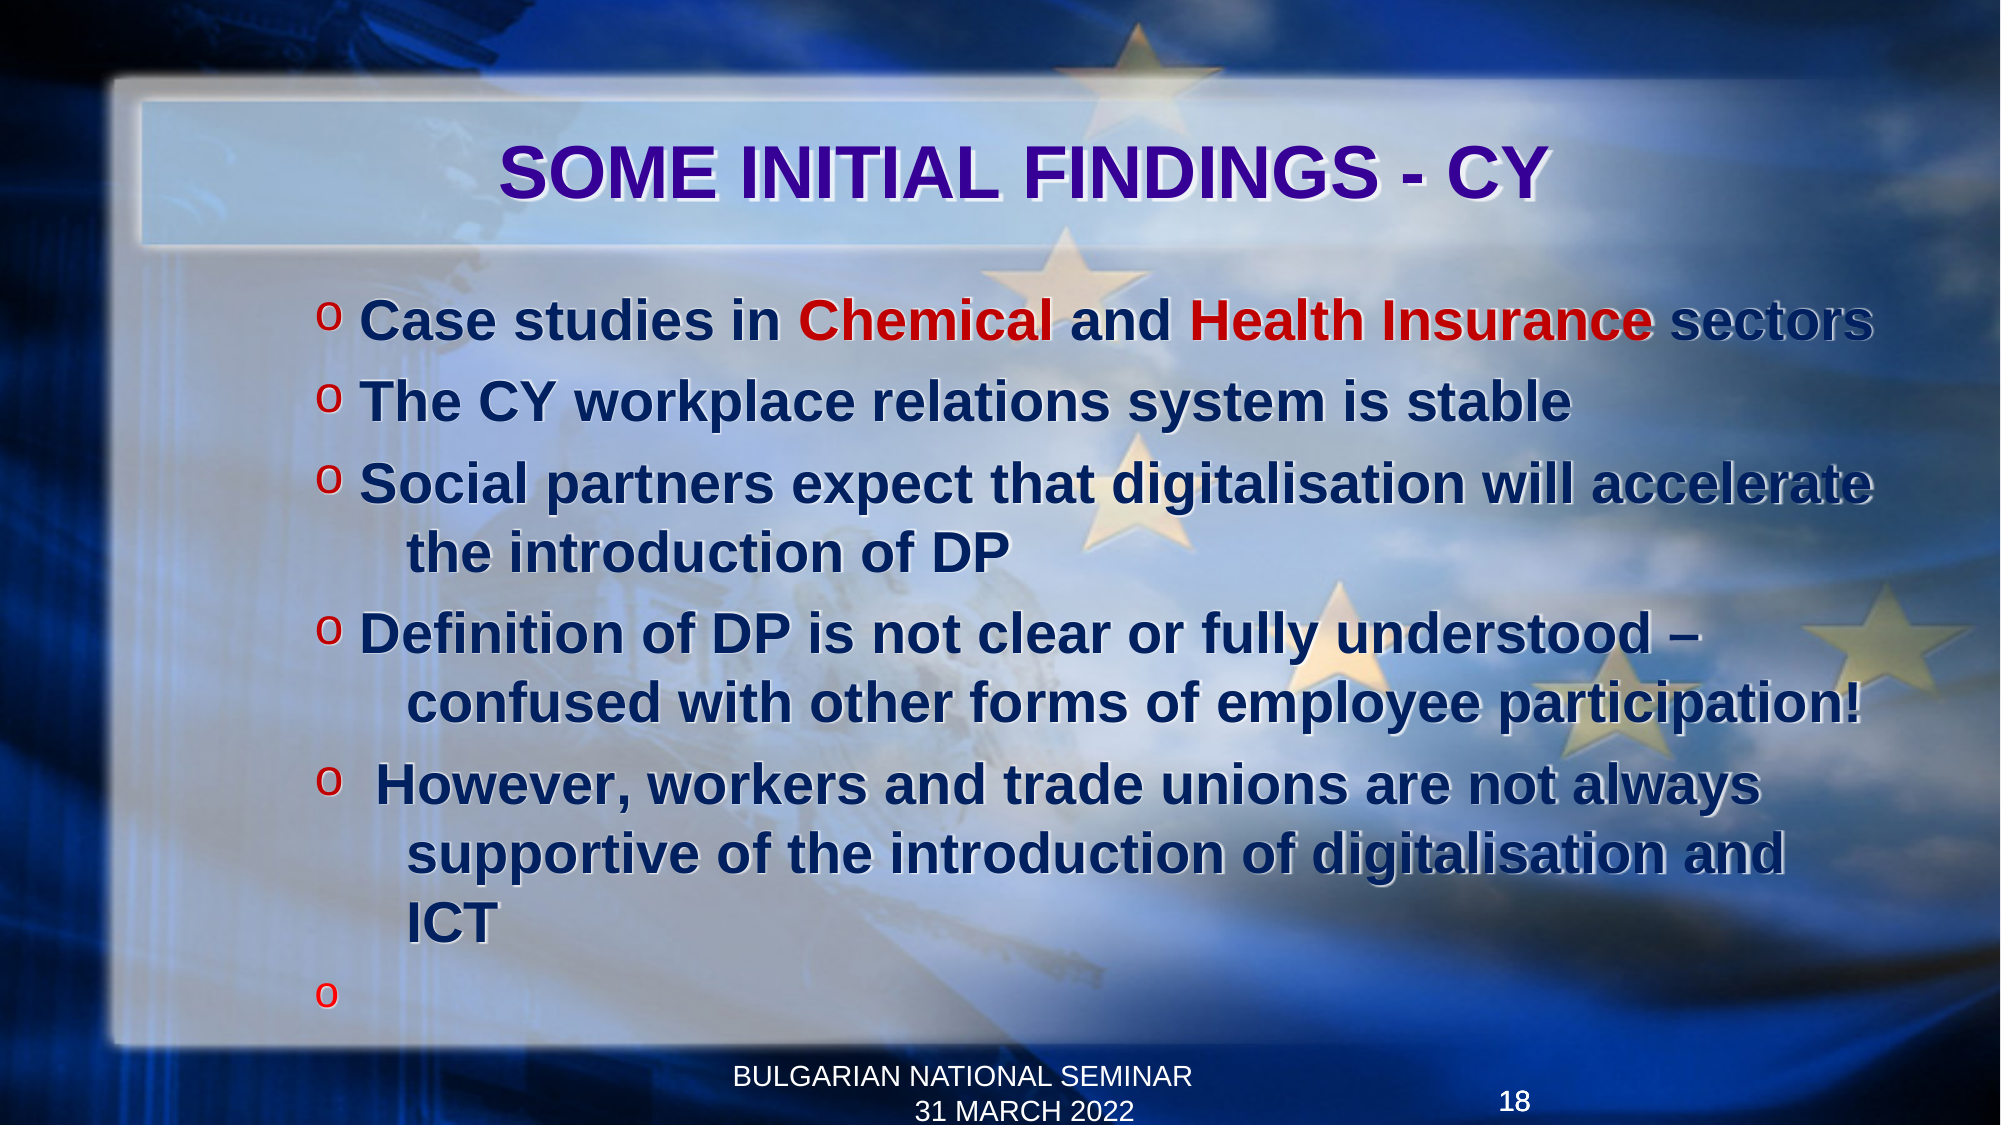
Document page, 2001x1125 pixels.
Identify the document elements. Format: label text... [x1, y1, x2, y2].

text_box BULGARIAN NATIONAL SEMINAR 31 MARCH 2022 [708, 1050, 1342, 1125]
text_box [1483, 1050, 1901, 1125]
list Case studies in Chemical and Health Insurance sectors The CY workplace relations system is stable Social partners expect that digitalisation will accelerate the introduction of DP Definition of DP is not clear or fully understood – confused with other forms of employee participation! However, workers and trade unions are not always supportive of the introduction of digitalisation and ICT [150, 275, 1900, 1026]
title SOME INITIAL FINDINGS - CY [150, 87, 1900, 251]
